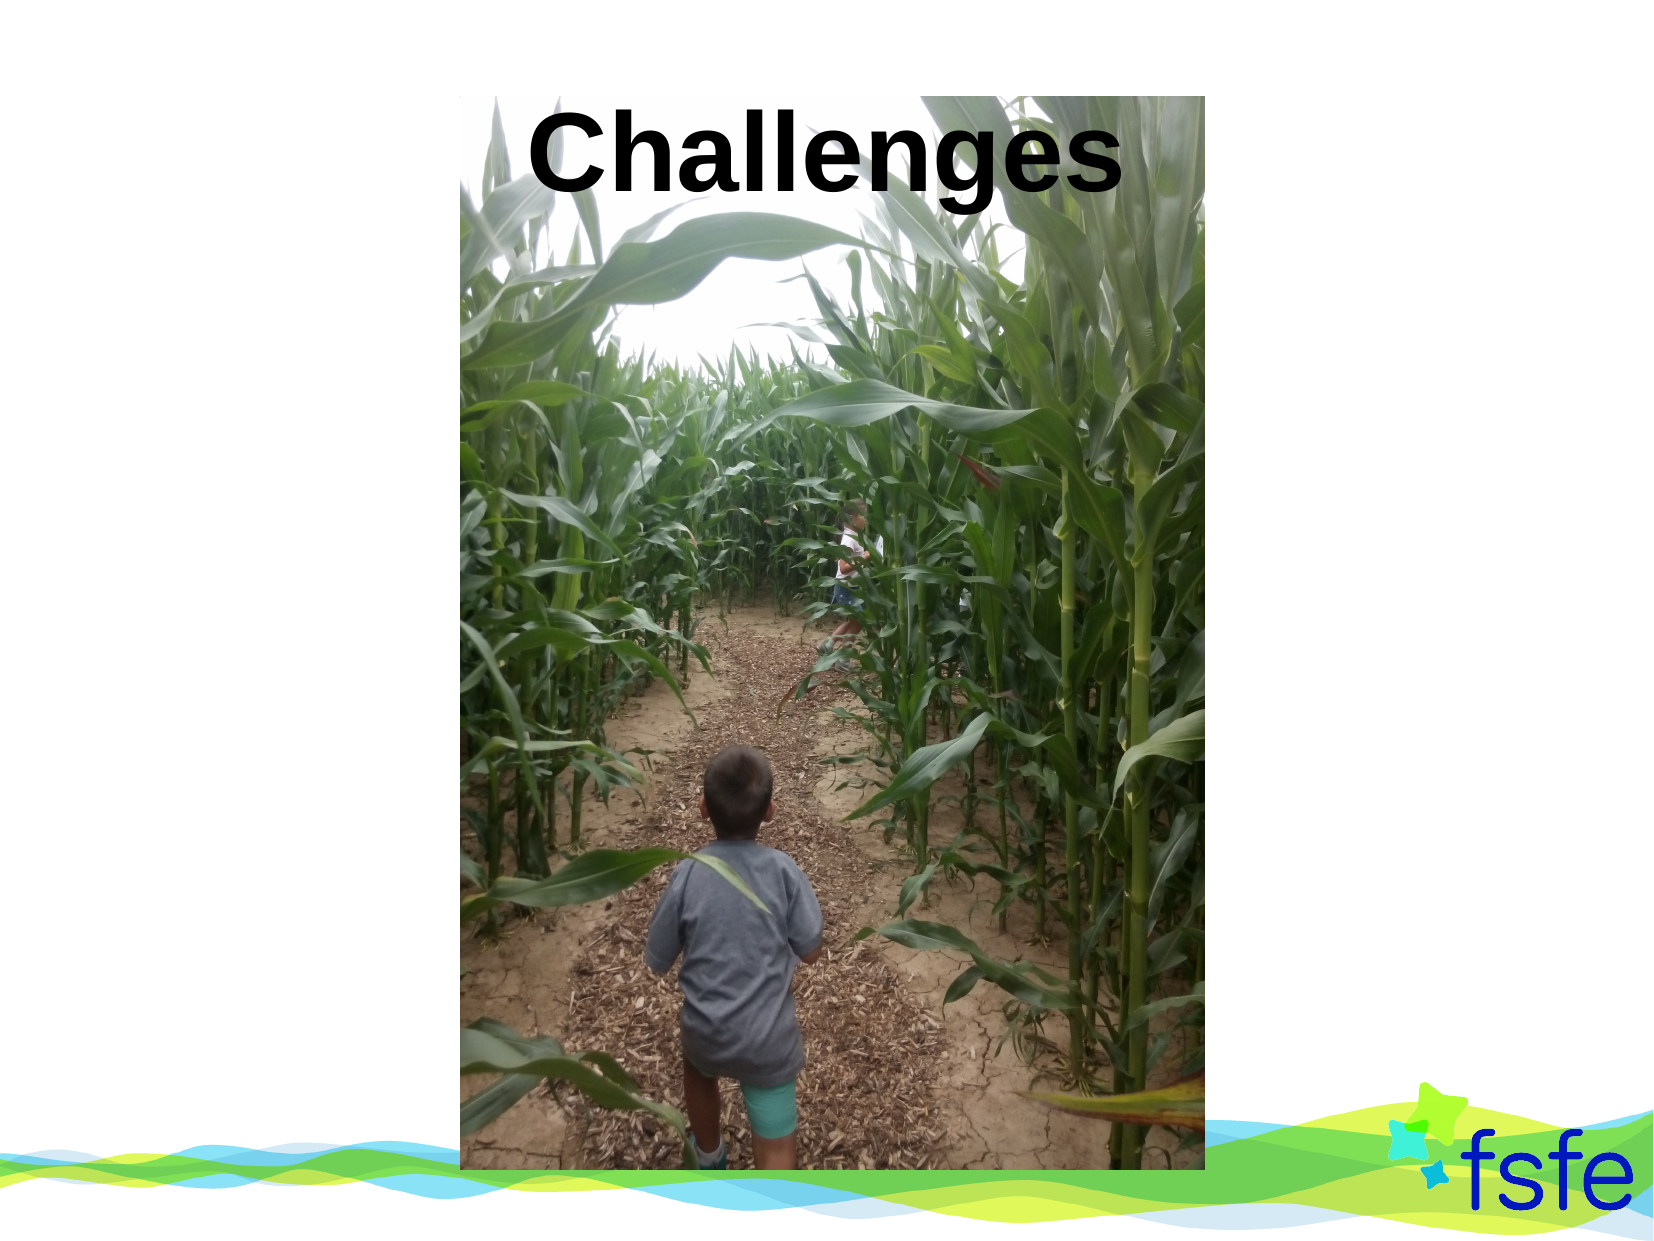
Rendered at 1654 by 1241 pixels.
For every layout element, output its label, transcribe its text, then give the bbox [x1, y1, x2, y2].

title Challenges [82, 49, 1571, 257]
picture [0, 257, 1654, 1241]
